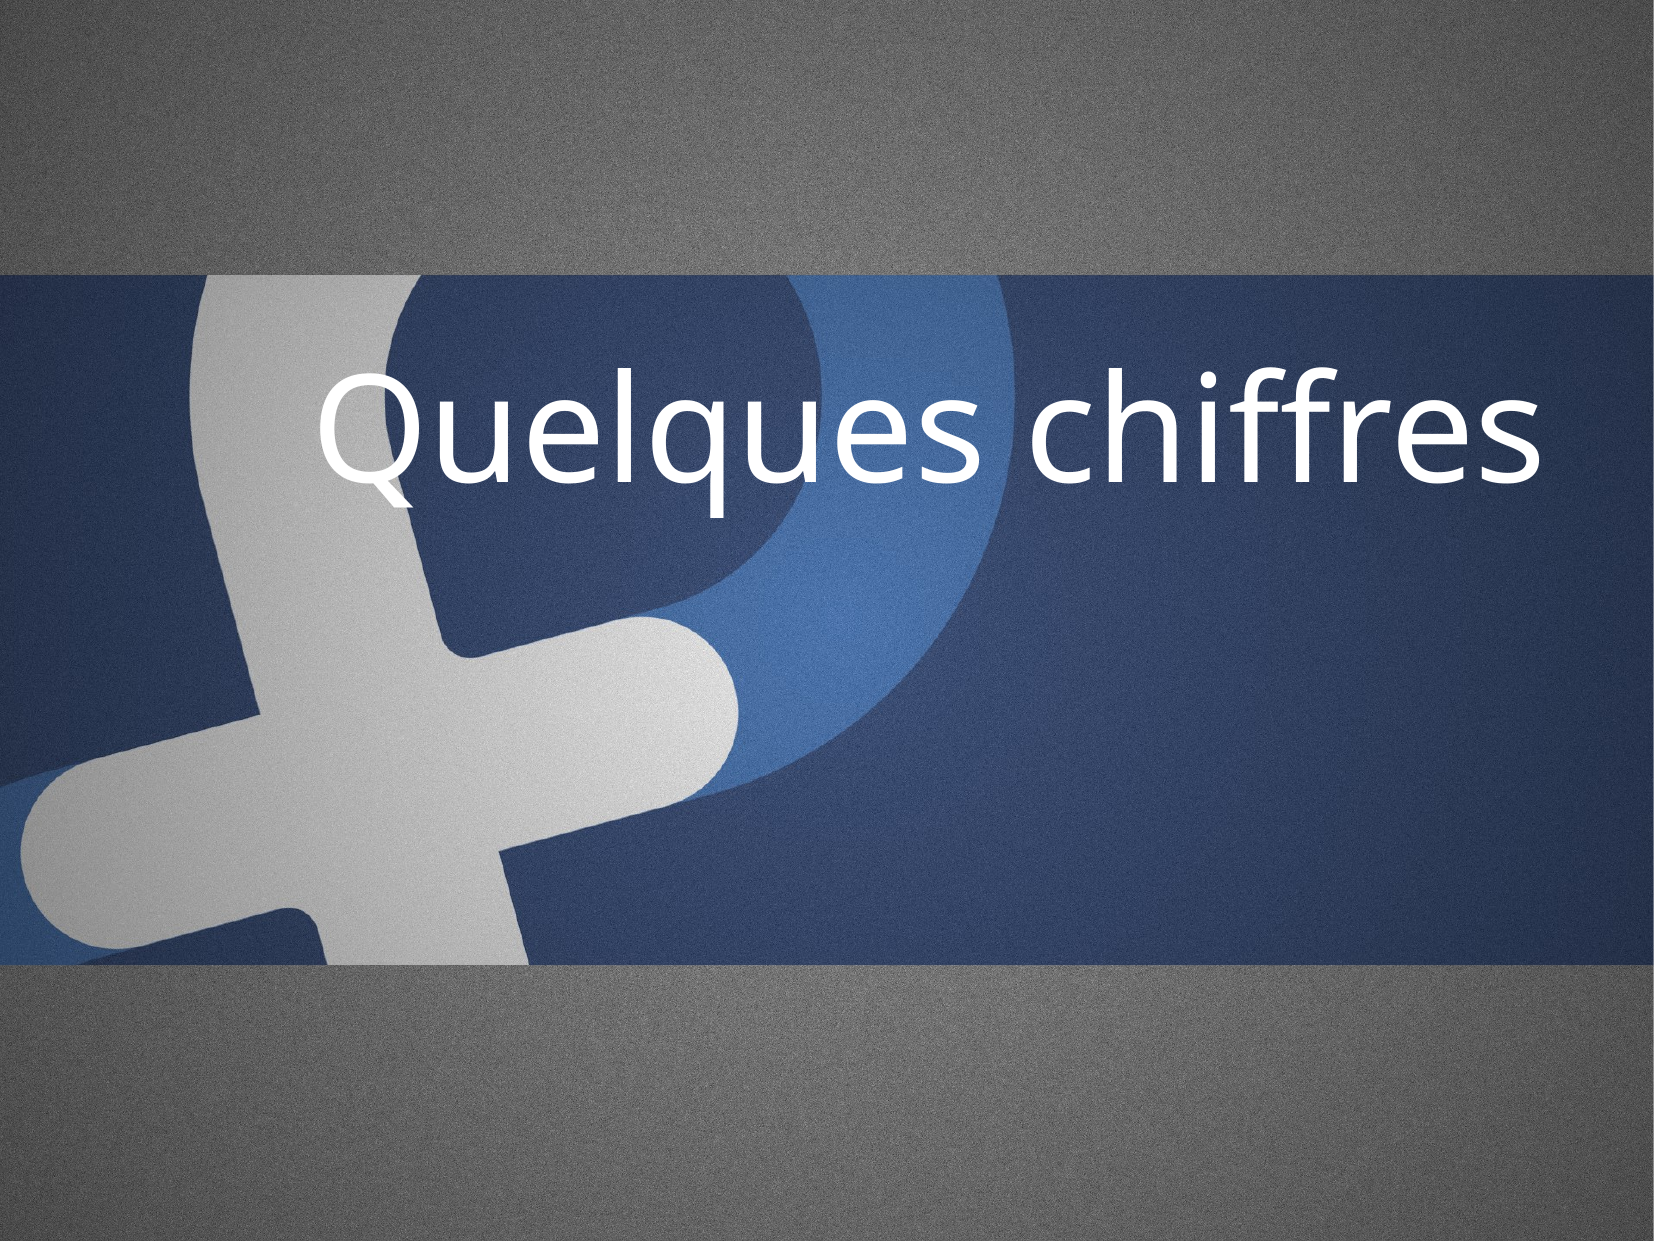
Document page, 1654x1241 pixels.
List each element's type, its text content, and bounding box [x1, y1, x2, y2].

picture [0, 0, 1654, 1241]
text_box Quelques chiffres [224, 315, 1562, 654]
